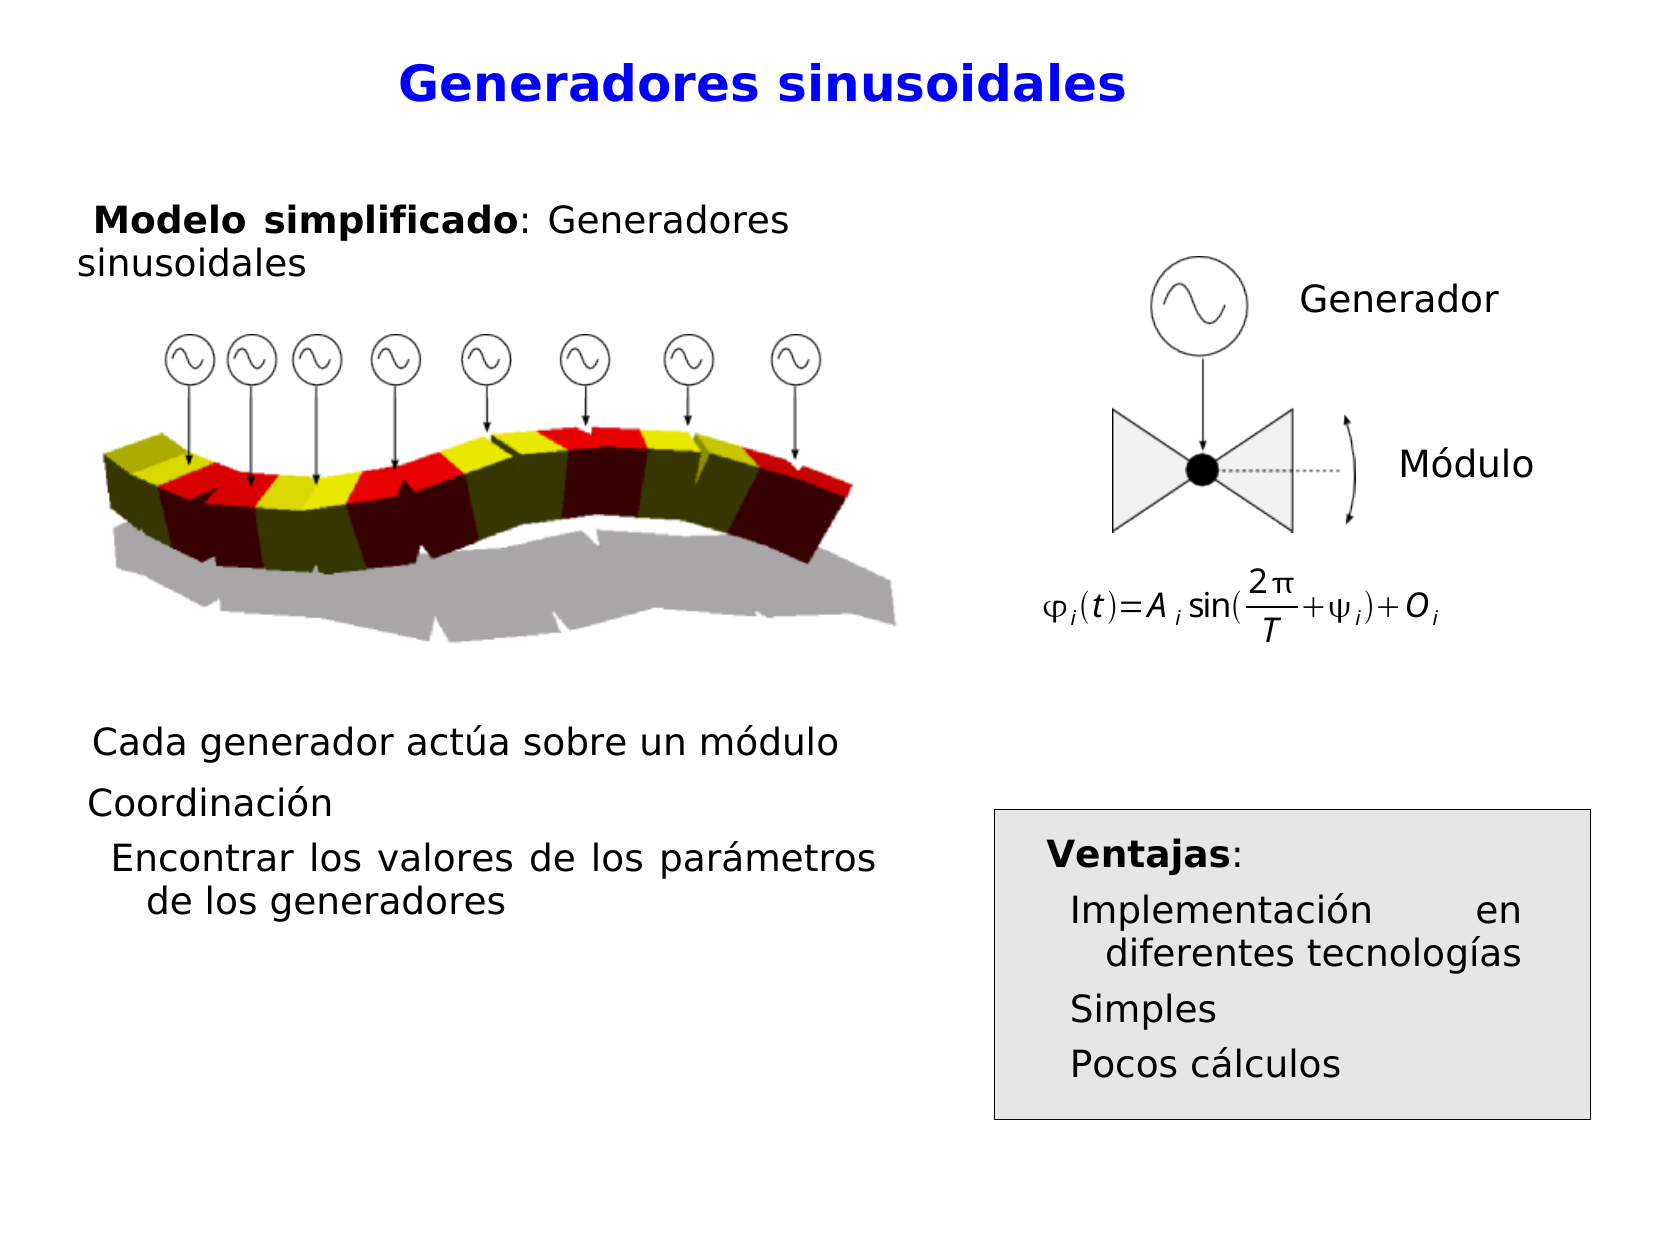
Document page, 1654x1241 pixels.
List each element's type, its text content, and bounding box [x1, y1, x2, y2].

text_box [994, 809, 1591, 1120]
text_box Generadores sinusoidales [384, 47, 1129, 121]
text_box Generador [1284, 270, 1510, 330]
picture [73, 334, 922, 665]
text_box Coordinación Encontrar los valores de los parámetros de los generadores [60, 773, 893, 932]
text_box Modelo simplificado: Generadores sinusoidales [62, 191, 958, 293]
text_box Cada generador actúa sobre un módulo [65, 713, 852, 773]
picture [1112, 256, 1356, 533]
chart [1034, 561, 1447, 652]
text_box Ventajas: Implementación en diferentes tecnologías Simples Pocos cálculos [1019, 825, 1637, 1094]
text_box Módulo [1383, 435, 1547, 495]
